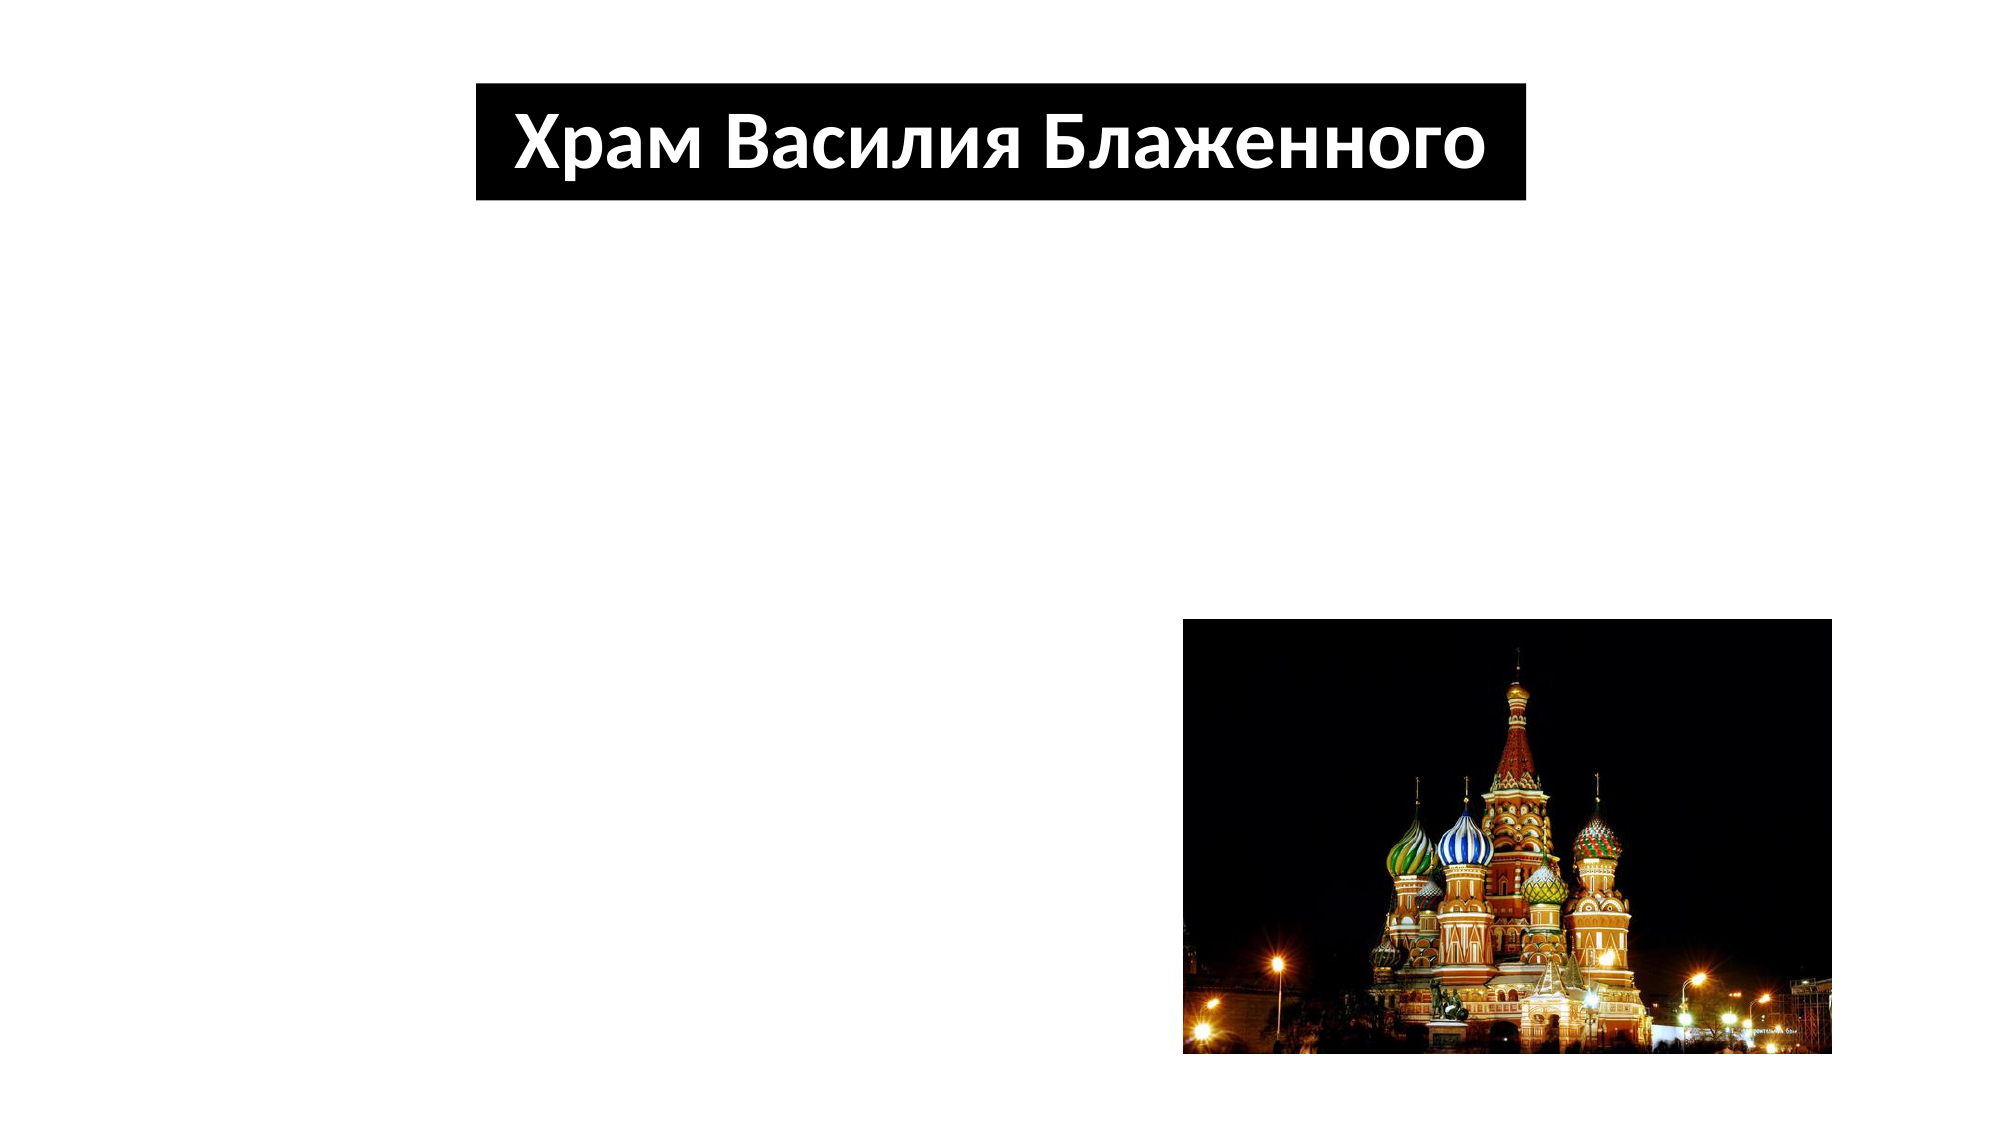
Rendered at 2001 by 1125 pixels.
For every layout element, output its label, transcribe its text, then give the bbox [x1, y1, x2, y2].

text_box Храм Василия Блаженного [476, 83, 1527, 201]
text_box Собо́р Покрова́ Пресвято́й Богоро́дицы Православный храм на Красной площади в Москве До XVII века назывался Троицким, так как первоначальный деревянный храм был посвящён Святой Троице Первое упоминание [67, 302, 1859, 853]
picture [1183, 619, 1832, 1054]
